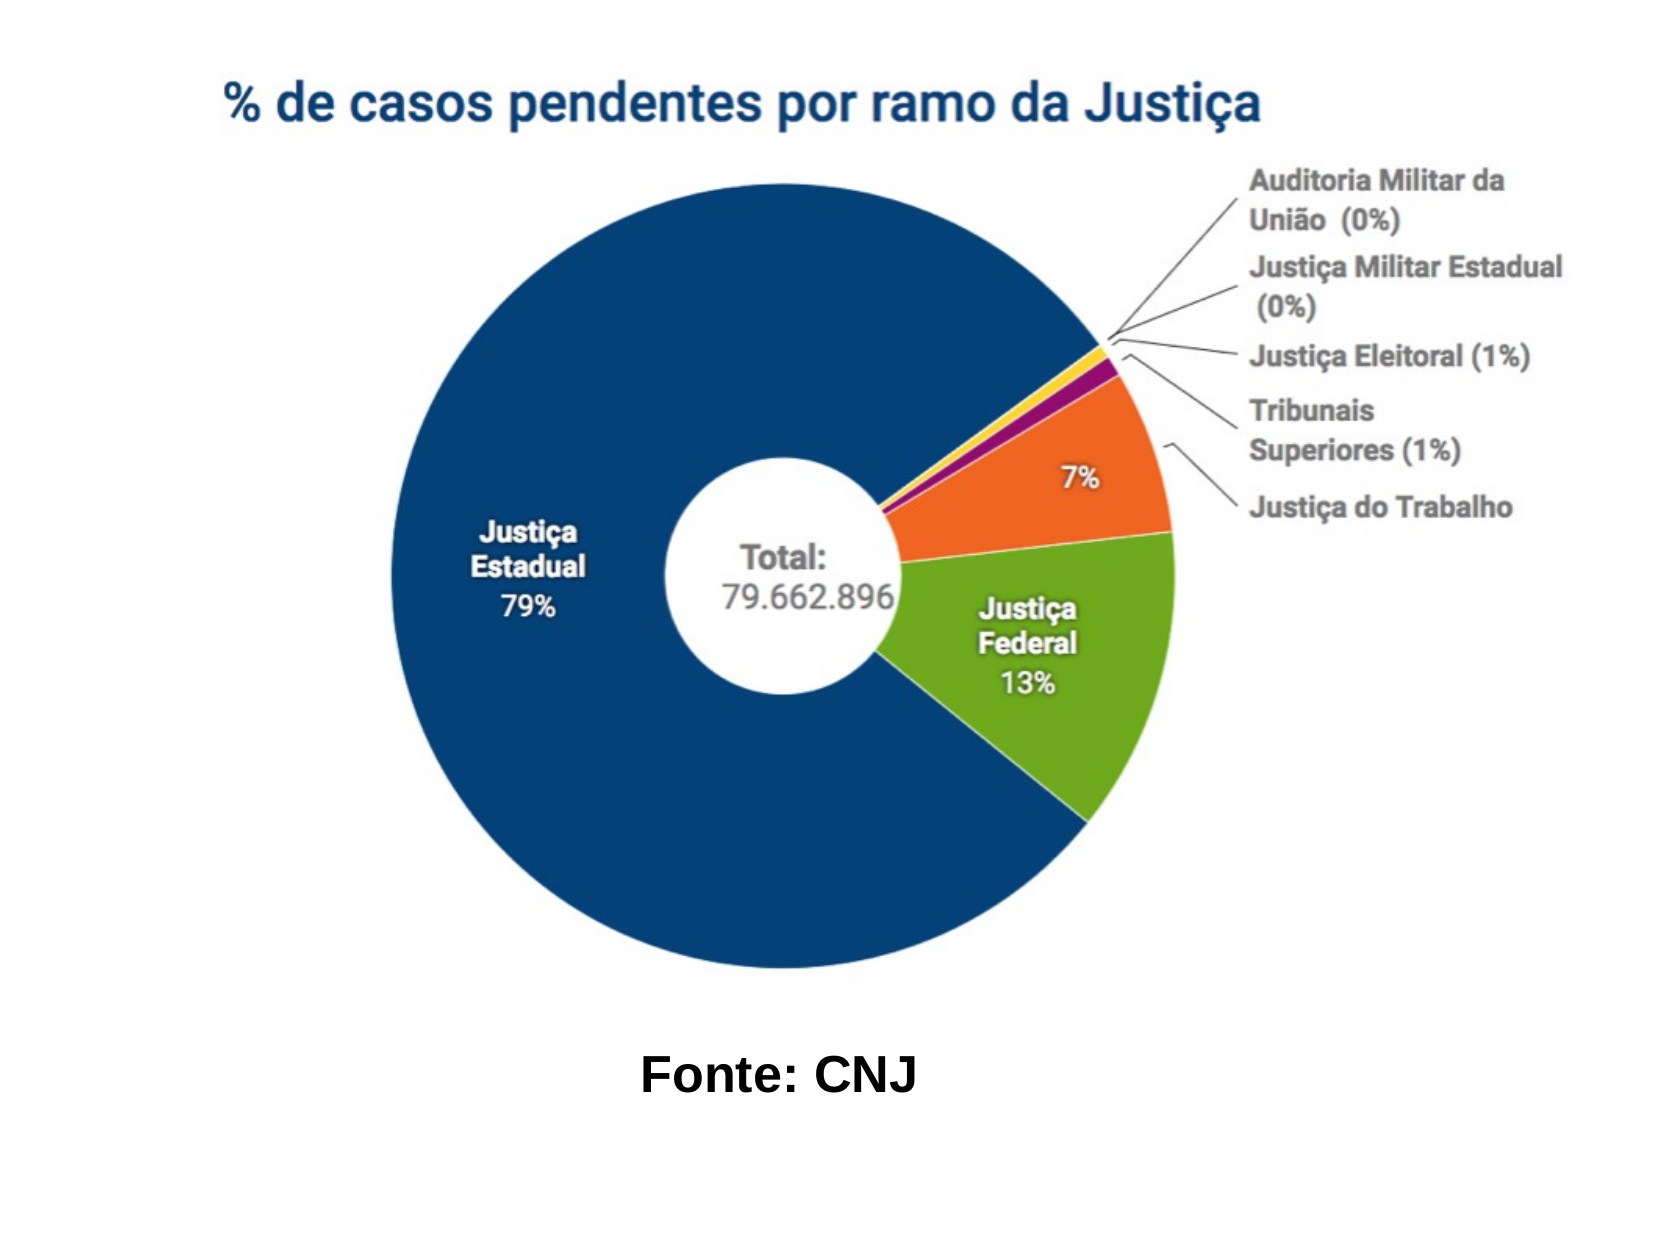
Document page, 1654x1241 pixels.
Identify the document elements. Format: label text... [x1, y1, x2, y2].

text_box Fonte: CNJ [625, 1032, 969, 1111]
picture [220, 55, 1591, 1017]
